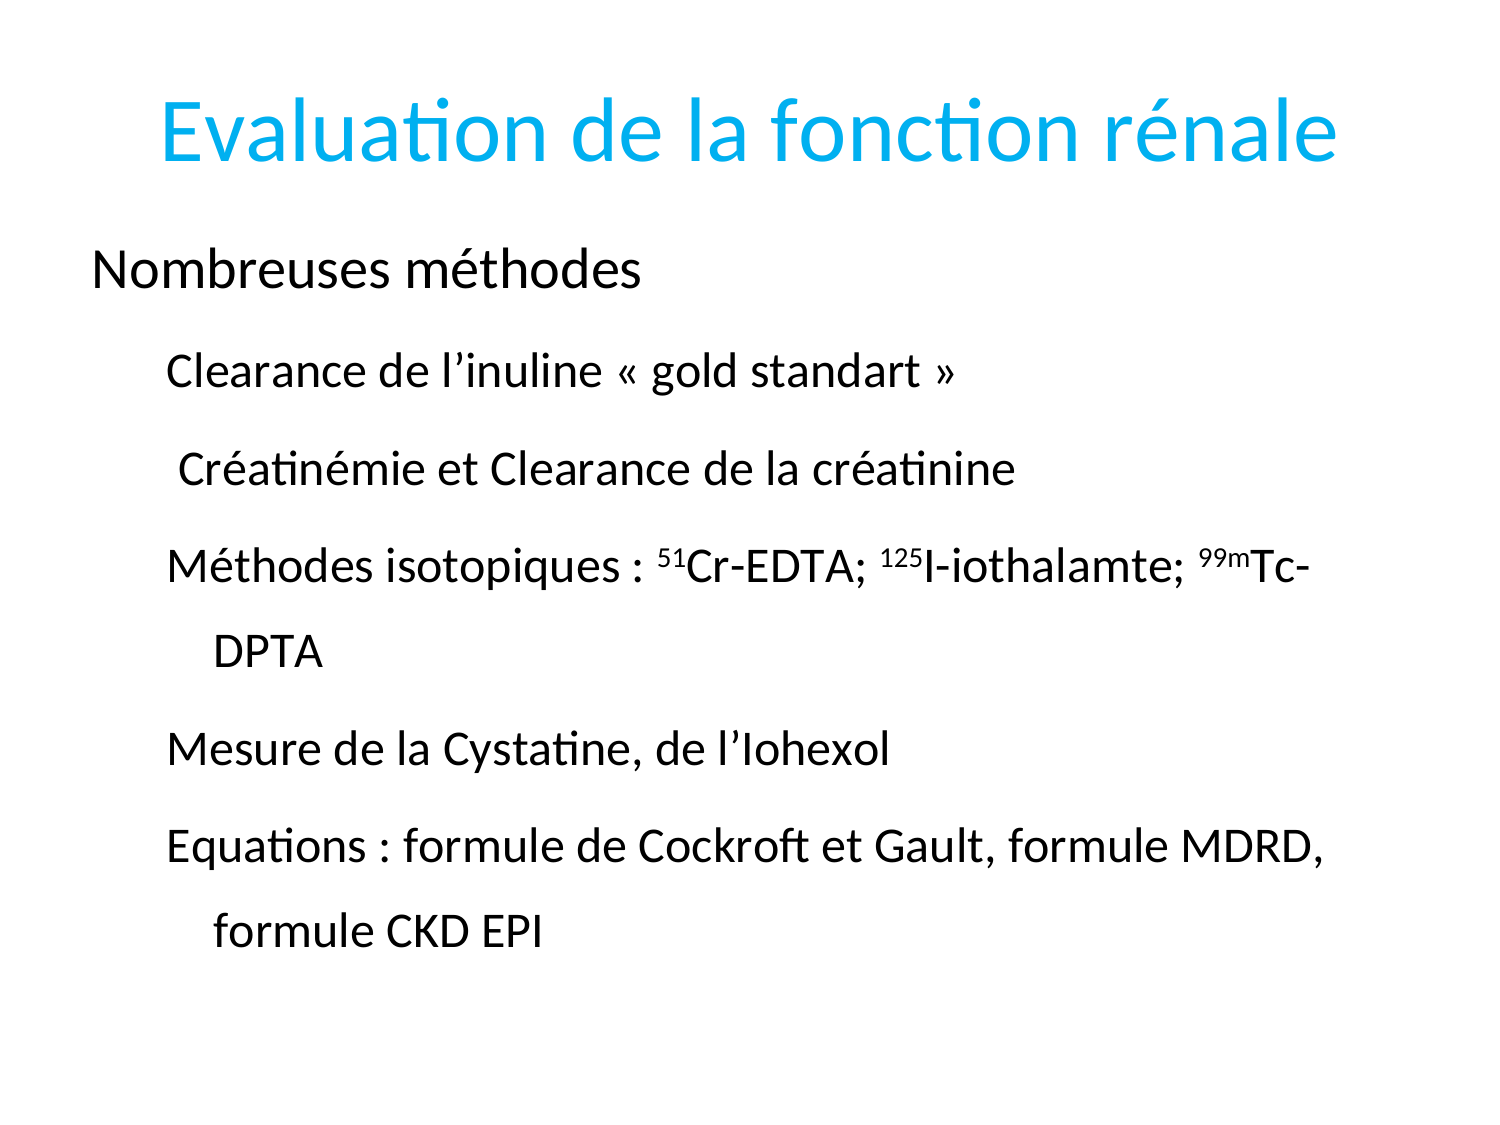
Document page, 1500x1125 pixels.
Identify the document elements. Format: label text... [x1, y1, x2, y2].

title Evaluation de la fonction rénale [75, 45, 1426, 233]
list Nombreuses méthodes Clearance de l’inuline « gold standart » Créatinémie et Clearance de la créatinine Méthodes isotopiques : 51Cr-EDTA; 125I-iothalamte; 99mTc-DPTA Mesure de la Cystatine, de l’Iohexol Equations : formule de Cockroft et Gault, formule MDRD, formule CKD EPI [76, 196, 1427, 1107]
